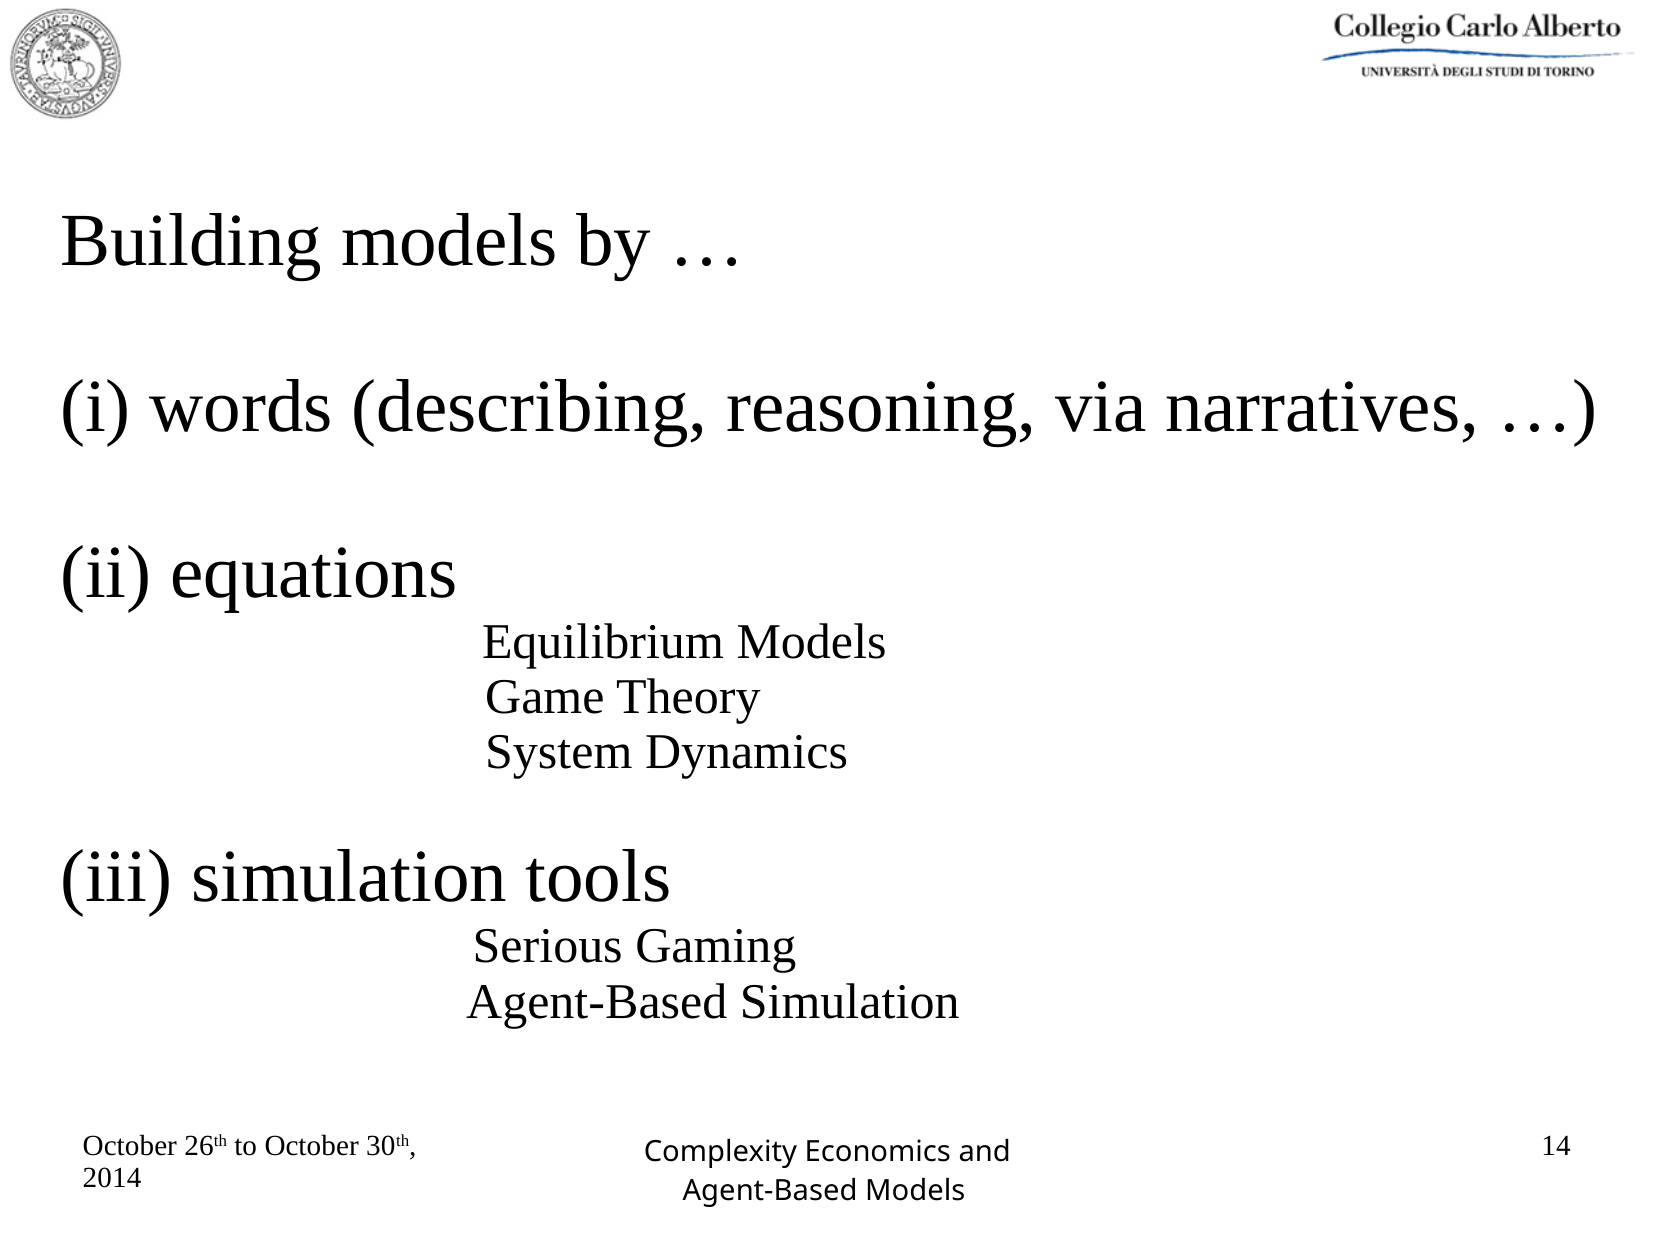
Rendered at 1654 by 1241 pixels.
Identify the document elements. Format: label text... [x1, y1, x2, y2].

picture [1312, 0, 1645, 92]
picture [5, 5, 125, 122]
text_box [525, 562, 555, 662]
text_box Building models by … (i) words (describing, reasoning, via narratives, …) (ii) equations Equilibrium Models Game Theory System Dynamics (iii) simulation tools Serious Gaming Agent-Based Simulation [45, 191, 1625, 1037]
